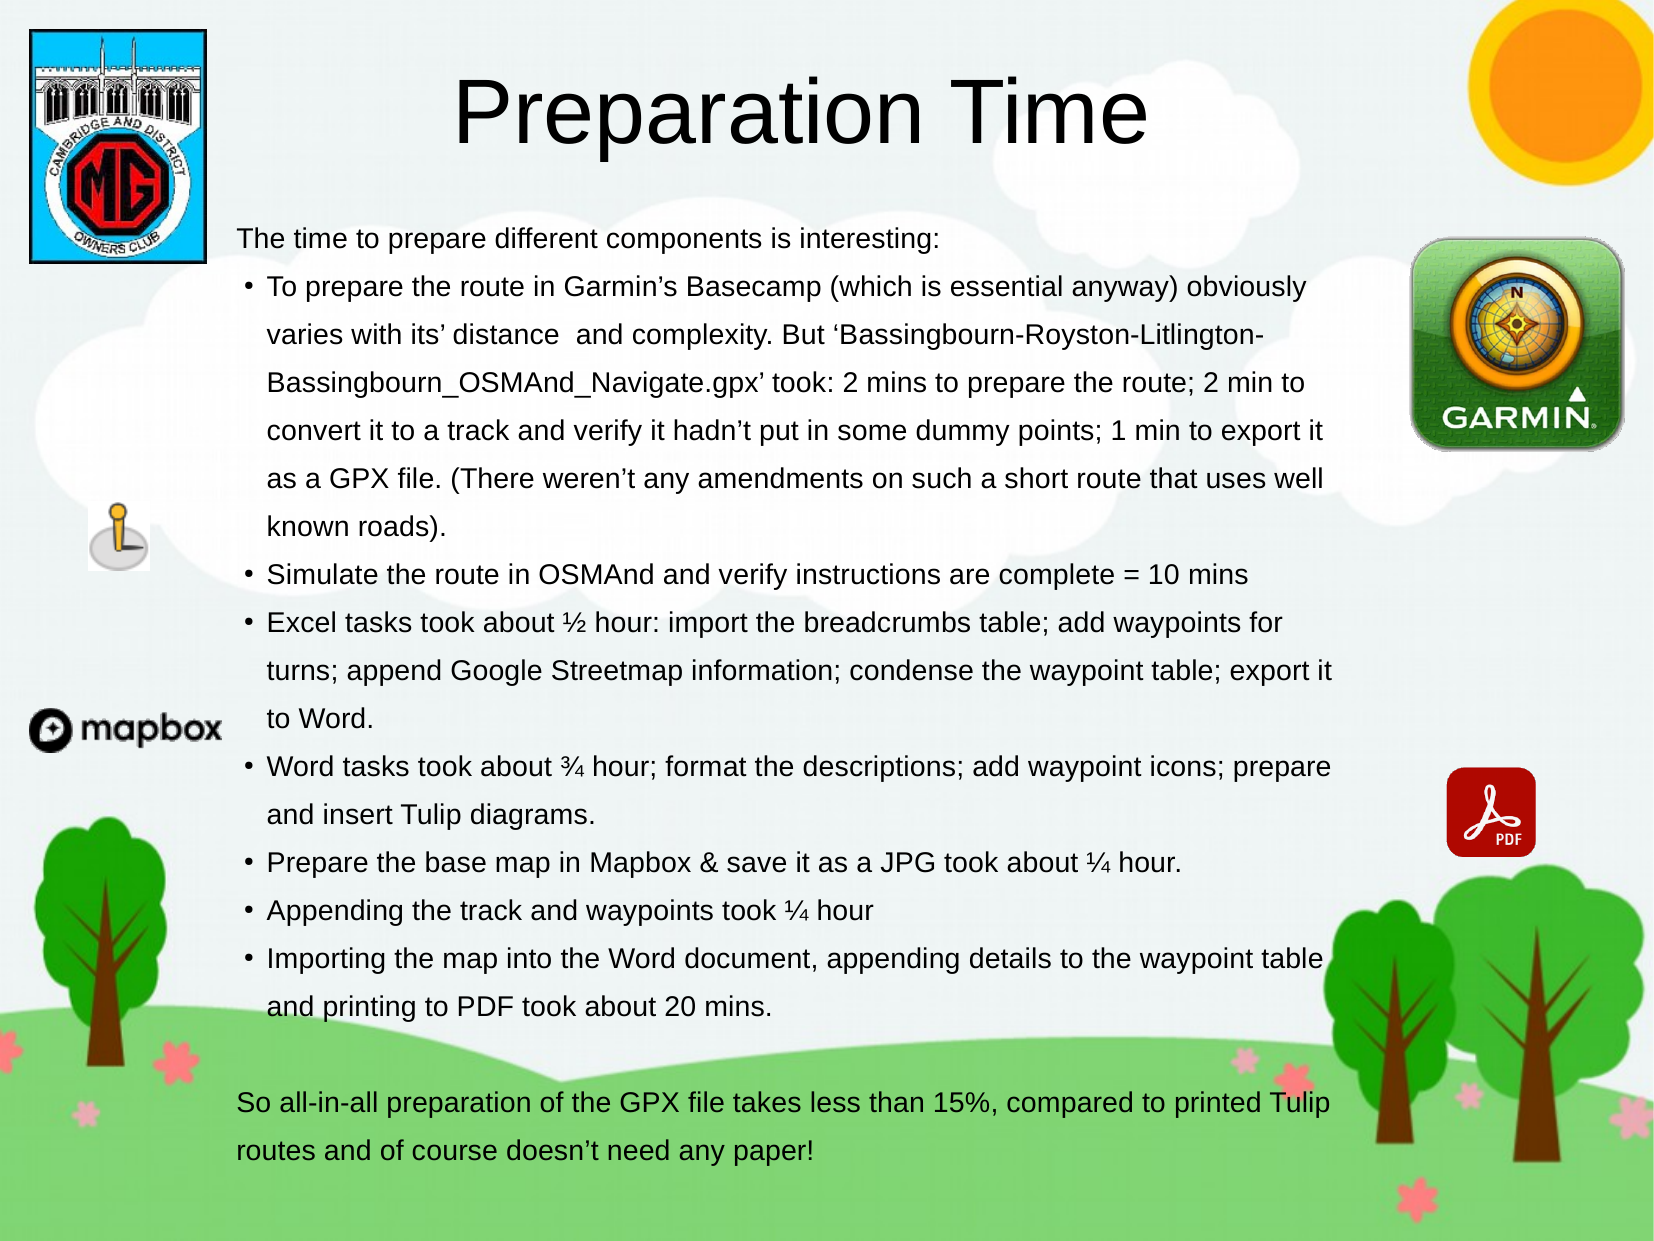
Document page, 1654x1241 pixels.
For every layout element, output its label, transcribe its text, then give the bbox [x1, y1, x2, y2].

picture [0, 0, 1654, 1241]
list The time to prepare different components is interesting: To prepare the route in Garmin’s Basecamp (which is essential anyway) obviously varies with its’ distance and complexity. But ‘Bassingbourn-Royston-Litlington-Bassingbourn_OSMAnd_Navigate.gpx’ took: 2 mins to prepare the route; 2 min to convert it to a track and verify it hadn’t put in some dummy points; 1 min to export it as a GPX file. (There weren’t any amendments on such a short route that uses well known roads). Simulate the route in OSMAnd and verify instructions are complete = 10 mins Excel tasks took about ½ hour: import the breadcrumbs table; add waypoints for turns; append Google Streetmap information; condense the waypoint table; export it to Word. Word tasks took about ¾ hour; format the descriptions; add waypoint icons; prepare and insert Tulip diagrams. Prepare the base map in Mapbox & save it as a JPG took about ¼ hour. Appending the track and waypoints took ¼ hour Importing the map into the Word document, appending details to the waypoint table and printing to PDF took about 20 mins. So all-in-all preparation of the GPX file takes less than 15%, compared to printed Tulip routes and of course doesn’t need any paper! [236, 206, 1359, 1182]
title Preparation Time [245, 0, 1359, 206]
